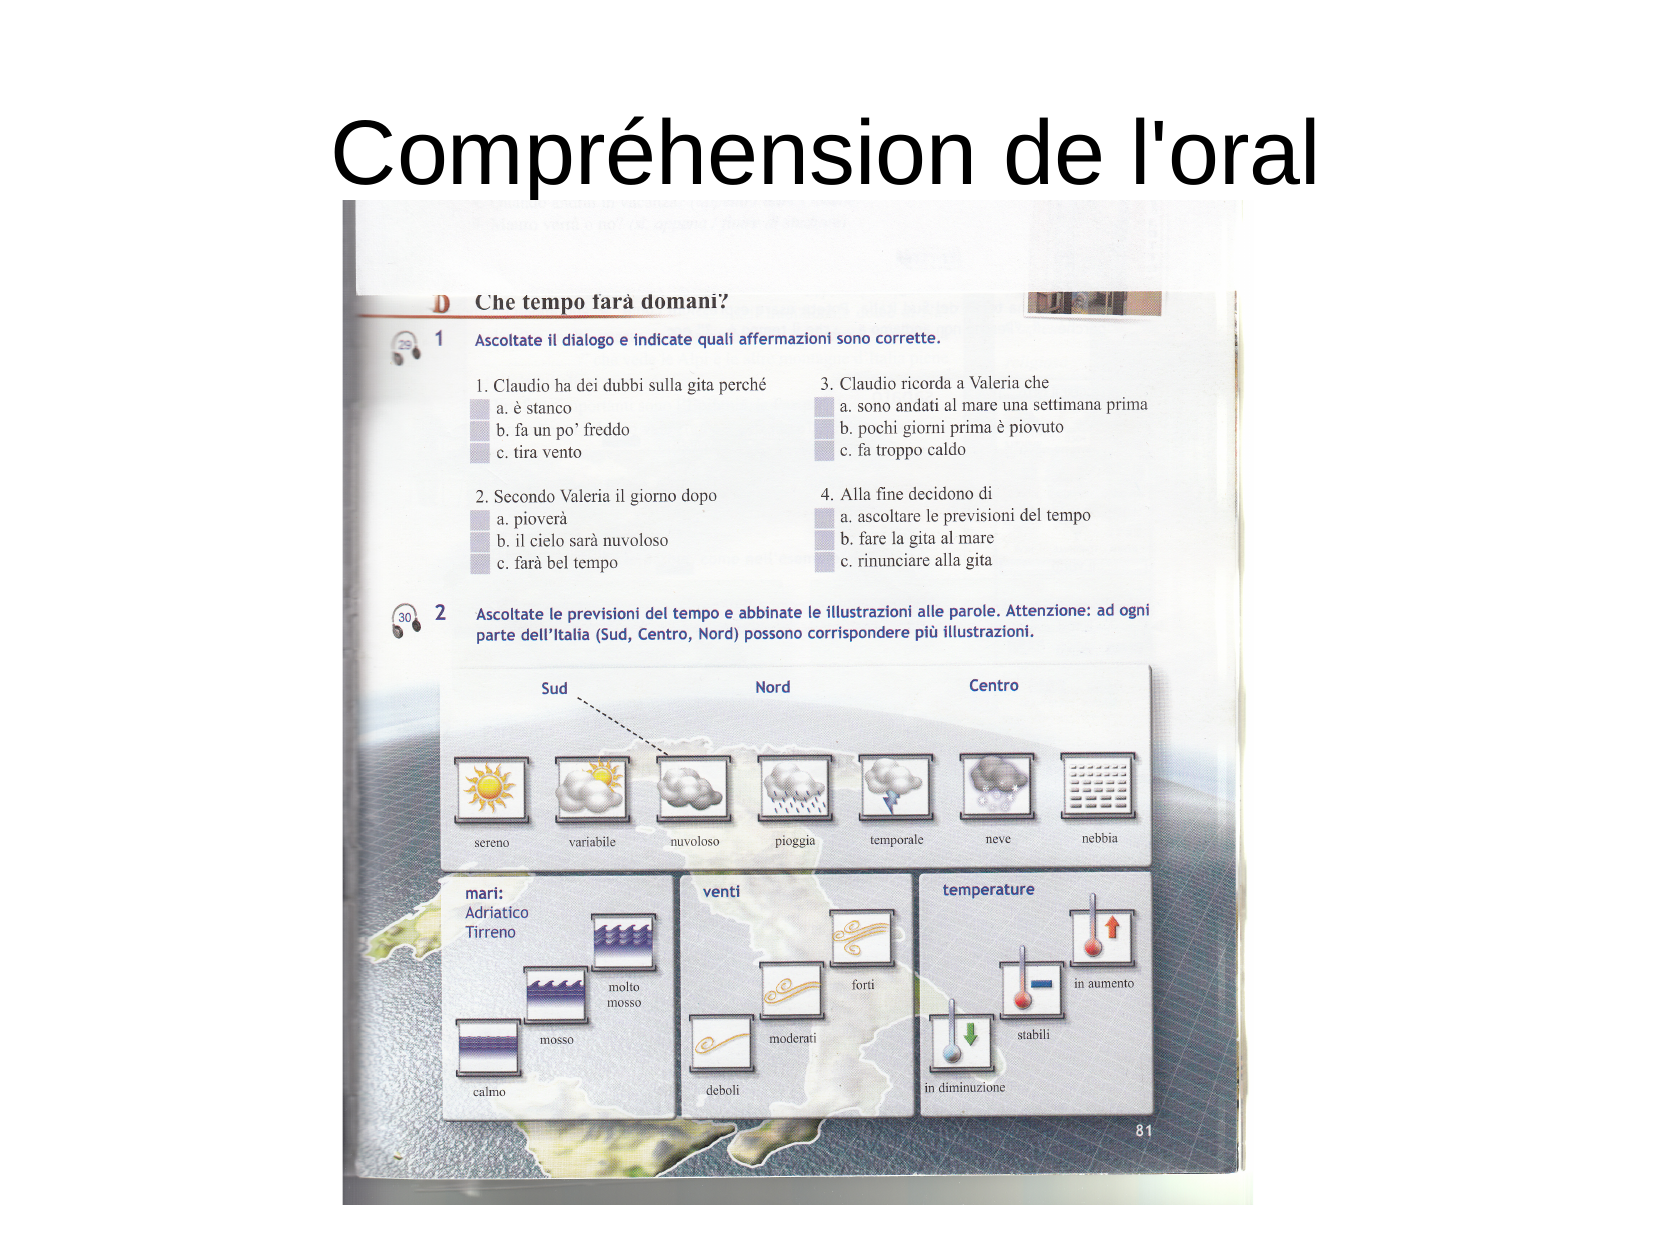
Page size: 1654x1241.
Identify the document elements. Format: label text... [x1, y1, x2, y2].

picture [342, 200, 1254, 1205]
title Compréhension de l'oral [82, 49, 1571, 257]
